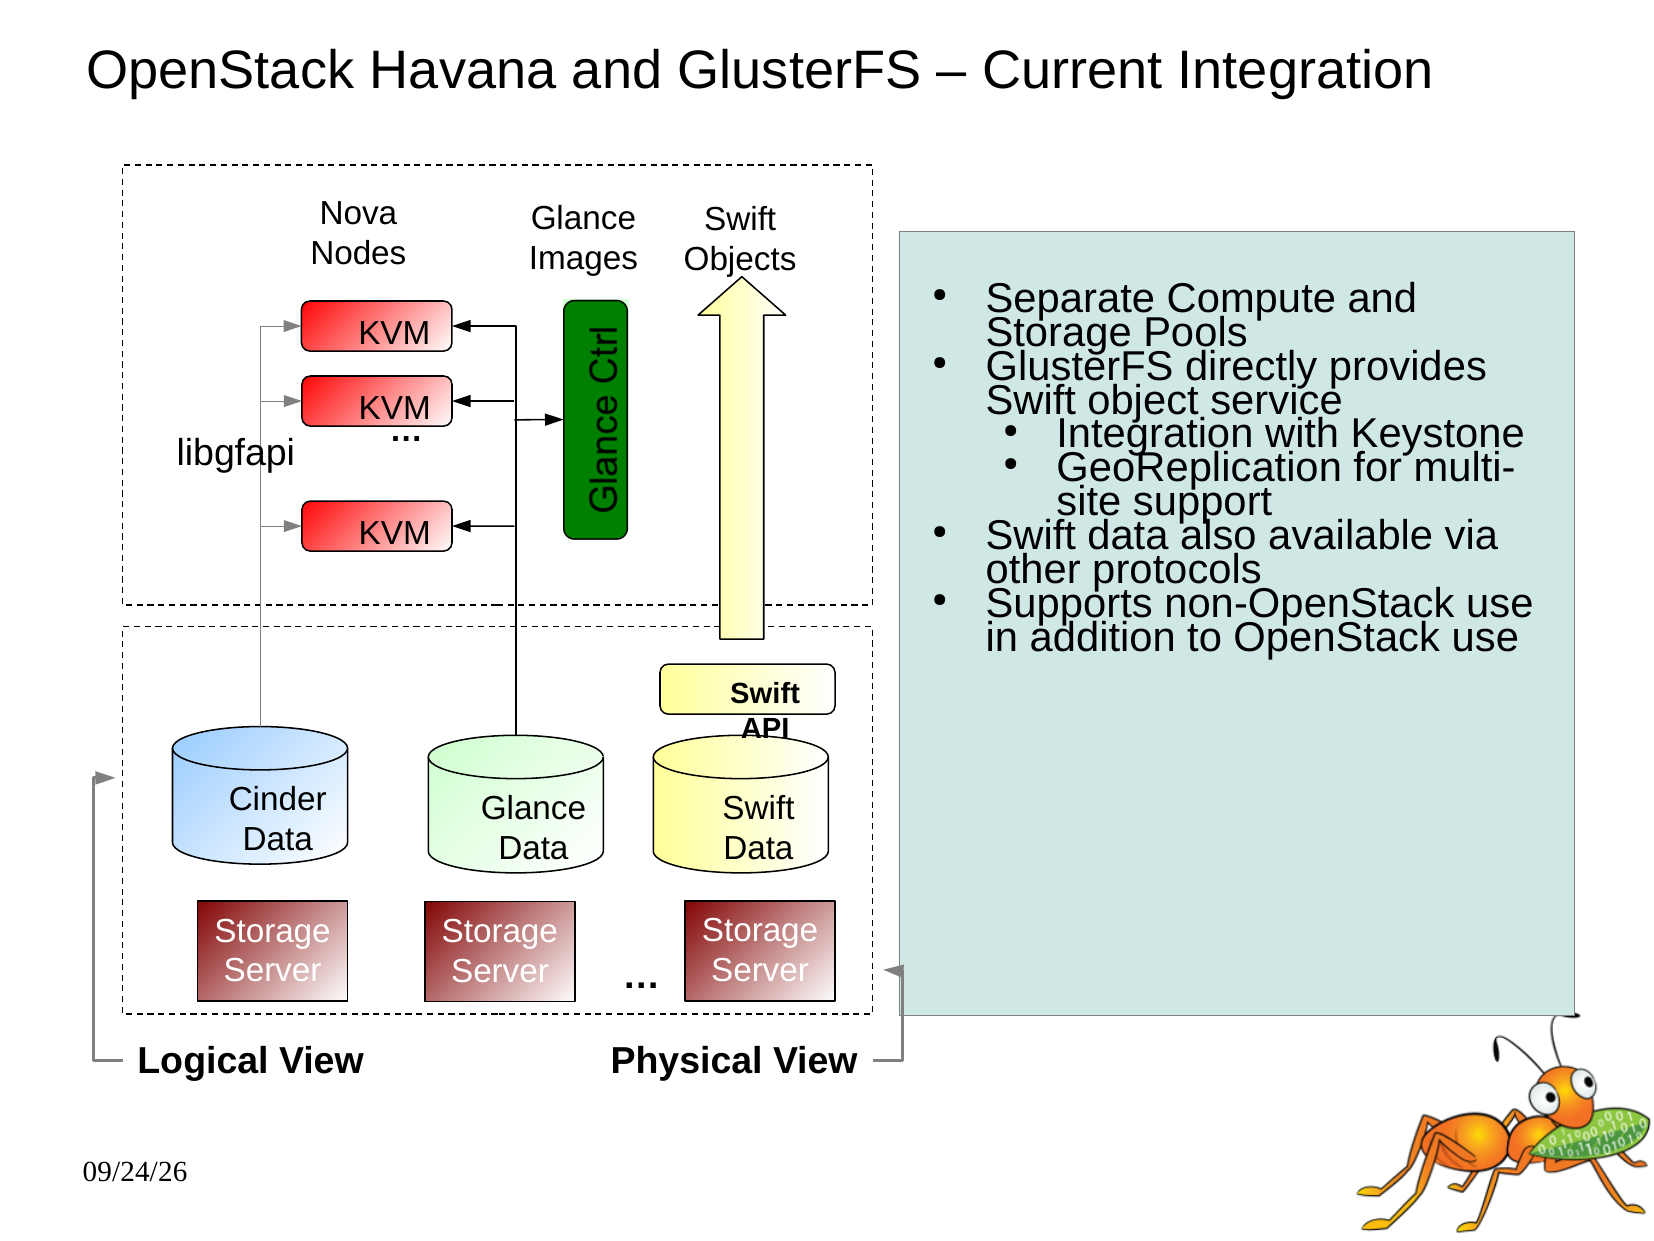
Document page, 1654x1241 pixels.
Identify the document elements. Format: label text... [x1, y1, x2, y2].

text_box … [339, 400, 427, 457]
text_box Physical View [572, 1032, 873, 1090]
text_box Cinder Data [172, 726, 348, 865]
text_box Storage Server [424, 901, 575, 1002]
text_box Glance Images [453, 188, 679, 284]
text_box KVM [301, 501, 453, 552]
text_box Nova Nodes [190, 183, 491, 279]
text_box Logical View [122, 1032, 386, 1090]
text_box libgfapi [161, 424, 350, 482]
title OpenStack Havana and GlusterFS – Current Integration [58, 15, 1463, 125]
text_box Swift Objects [610, 189, 836, 285]
picture [563, 299, 629, 540]
text_box Glance Data [428, 735, 604, 873]
text_box KVM [301, 301, 452, 352]
text_box Swift Data [653, 735, 829, 873]
text_box [698, 276, 786, 640]
text_box Storage Server [197, 901, 348, 1002]
text_box Swift API [660, 664, 836, 715]
text_box Storage Server [685, 900, 836, 1001]
text_box KVM [301, 376, 453, 427]
picture [1353, 1009, 1654, 1235]
text_box … [572, 942, 661, 1004]
text_box Separate Compute and Storage Pools GlusterFS directly provides Swift object service Integration with Keystone GeoReplication for multi-site support Swift data also available via other protocols Supports non-OpenStack use in addition to OpenStack use [899, 231, 1575, 1016]
